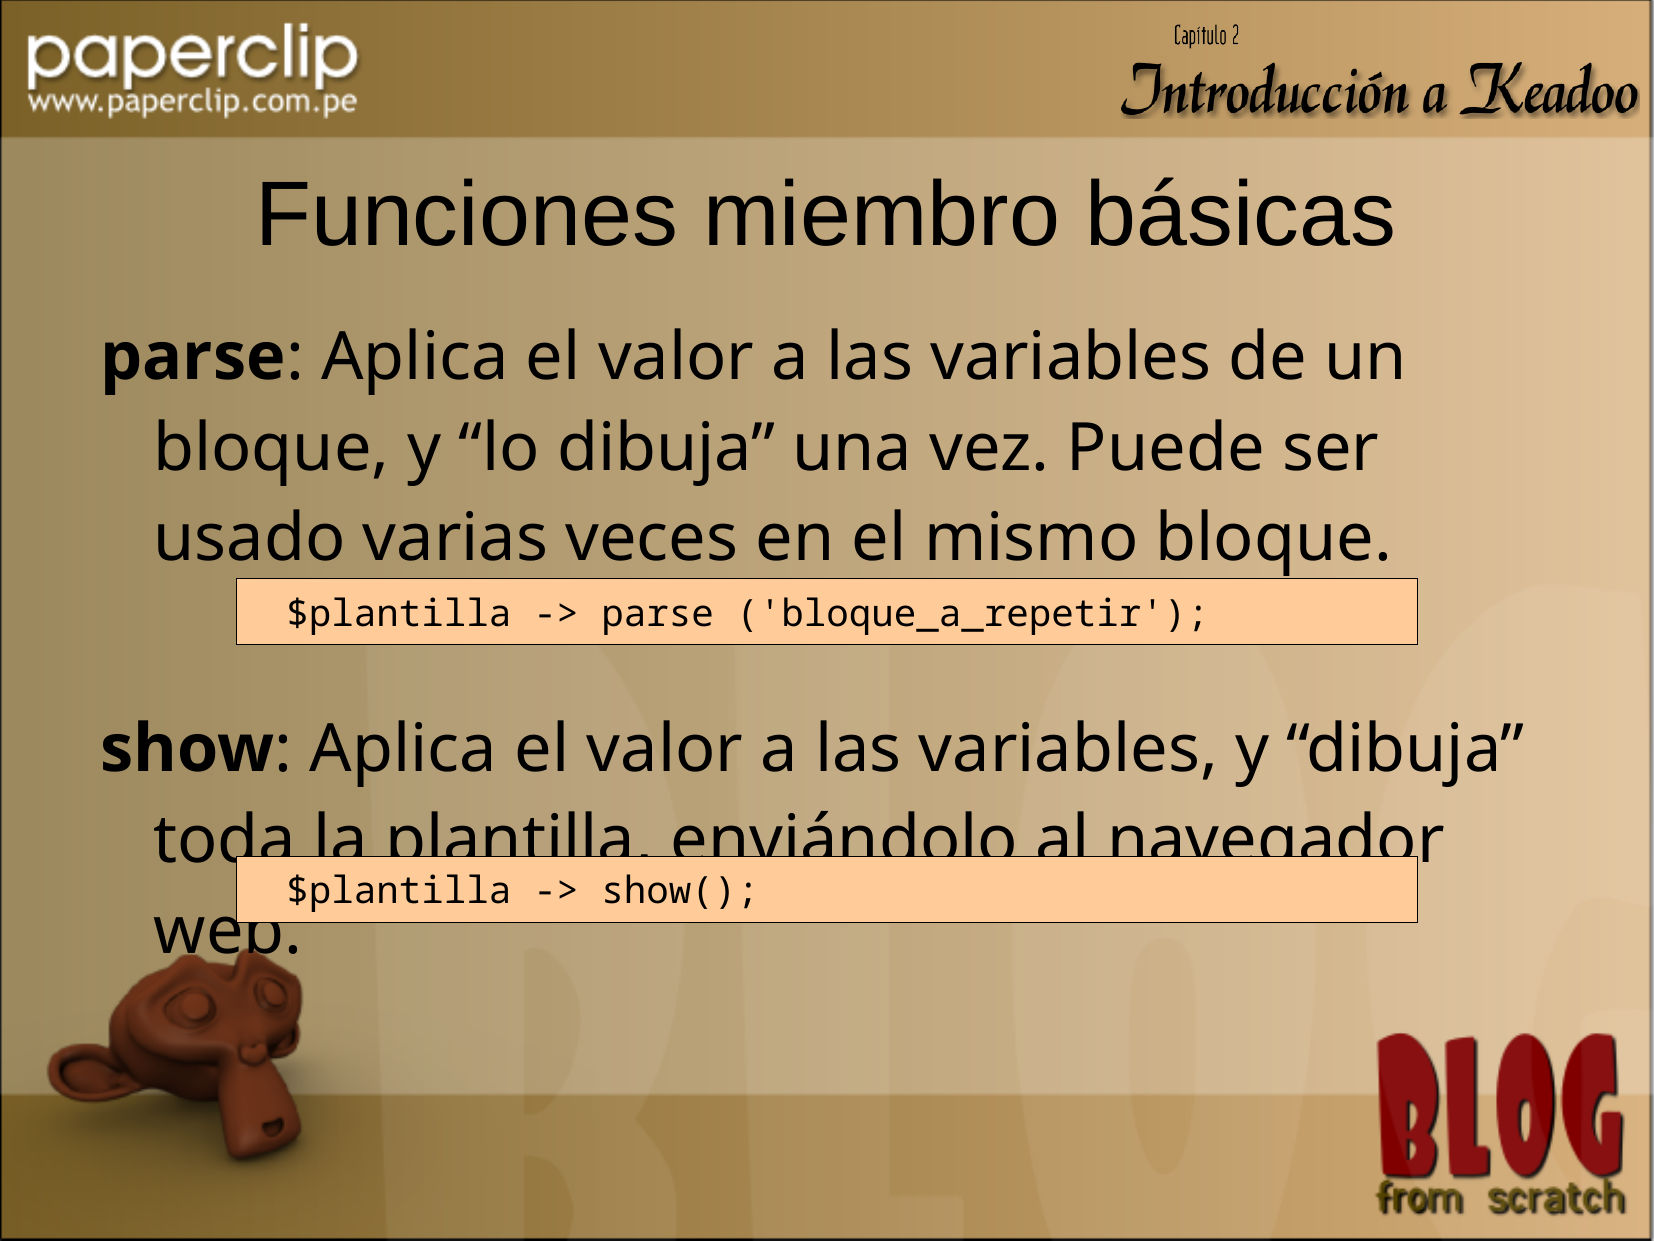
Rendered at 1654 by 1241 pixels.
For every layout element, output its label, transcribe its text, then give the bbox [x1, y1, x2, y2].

picture [0, 0, 1654, 1241]
title Funciones miembro básicas [82, 159, 1571, 269]
text_box $plantilla -> show(); [236, 856, 1418, 915]
text_box $plantilla -> parse ('bloque_a_repetir'); [236, 578, 1418, 638]
list parse: Aplica el valor a las variables de un bloque, y “lo dibuja” una vez. Puede ser usado varias veces en el mismo bloque. show: Aplica el valor a las variables, y “dibuja” toda la plantilla, enviándolo al navegador web. [82, 307, 1571, 916]
